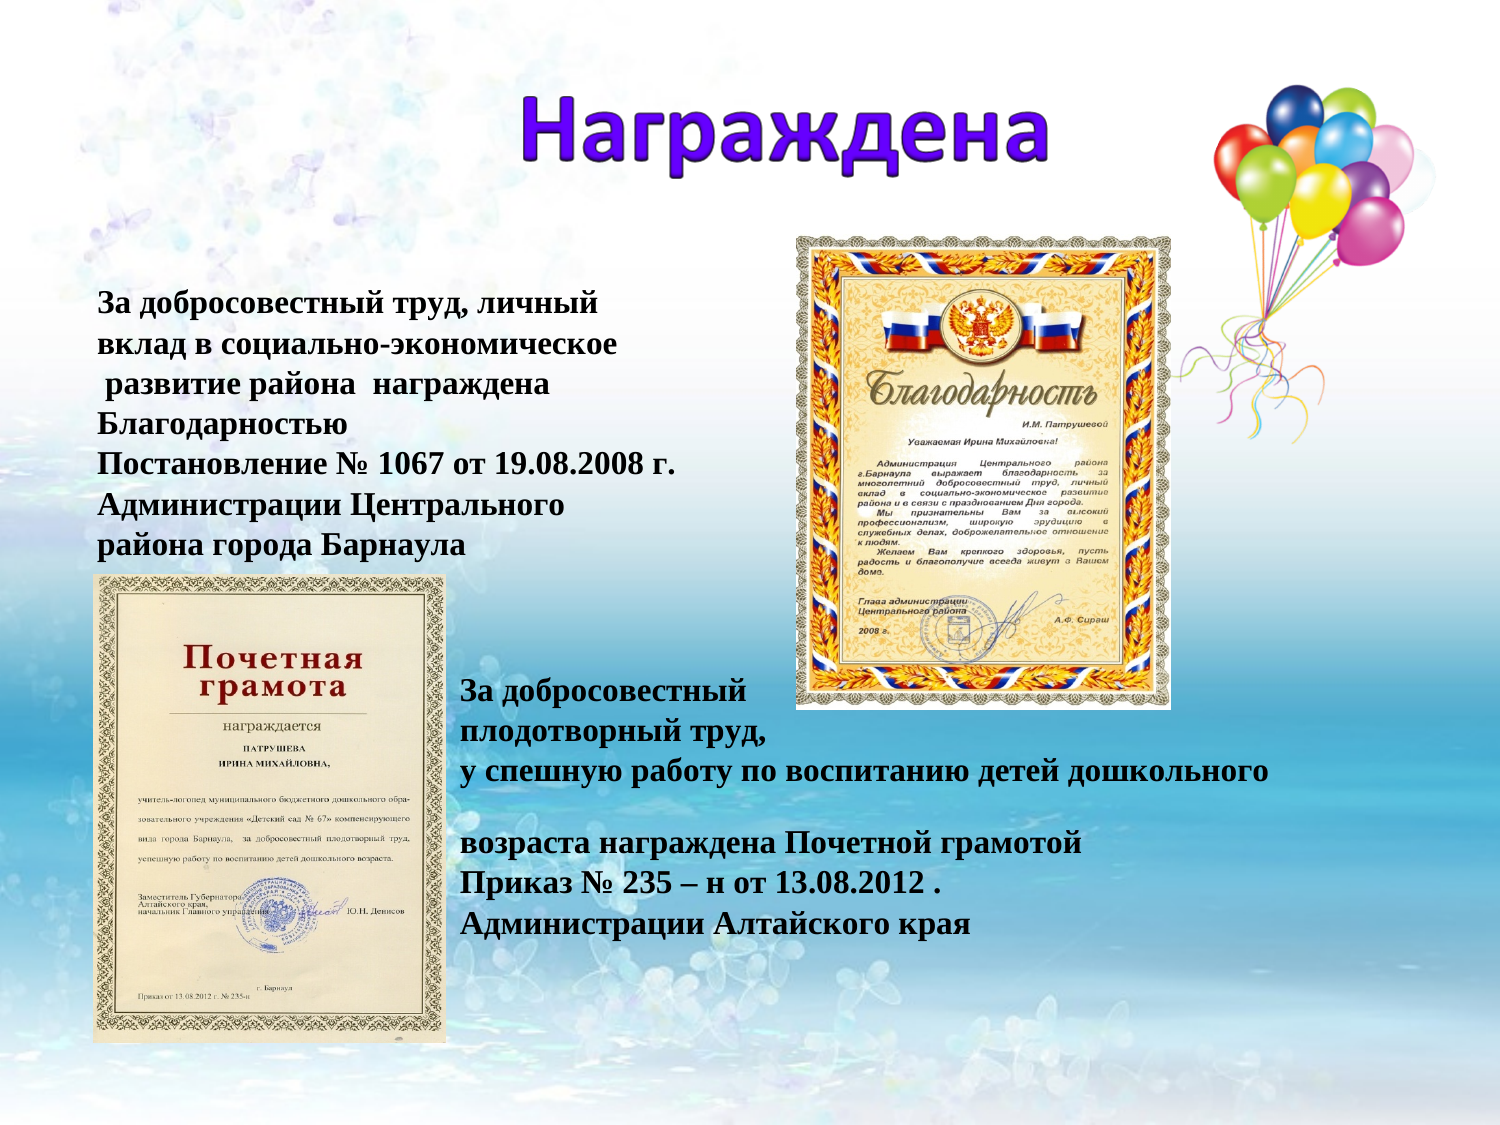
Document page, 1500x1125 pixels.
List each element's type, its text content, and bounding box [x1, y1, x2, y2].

text_box За добросовестный труд, личный вклад в социально-экономическое развитие района награждена Благодарностью Постановление № 1067 от 19.08.2008 г. Администрации Центрального района города Барнаула За добросовестный плодотворный труд, у спешную работу по воспитанию детей дошкольного возраста награждена Почетной грамотой Приказ № 235 – н от 13.08.2012 . Администрации Алтайского края [82, 222, 1360, 1043]
picture [0, 0, 1500, 1125]
